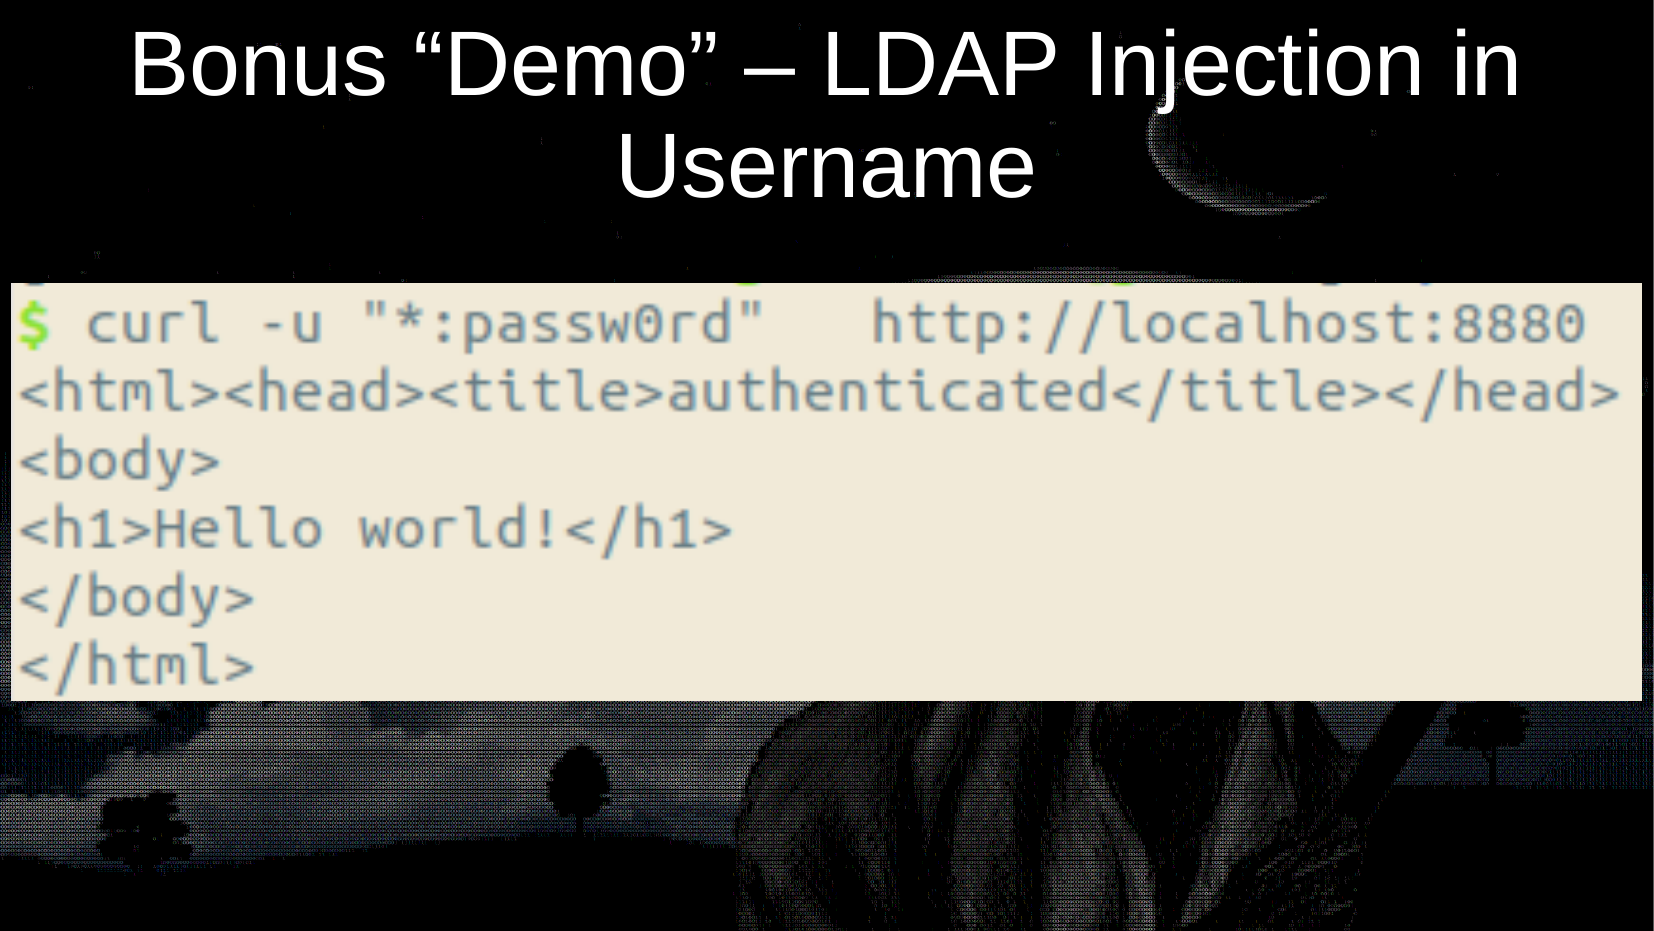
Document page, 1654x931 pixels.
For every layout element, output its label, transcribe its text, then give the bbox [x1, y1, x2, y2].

picture [0, 0, 1654, 931]
title Bonus “Demo” – LDAP Injection in Username [82, 12, 1571, 218]
